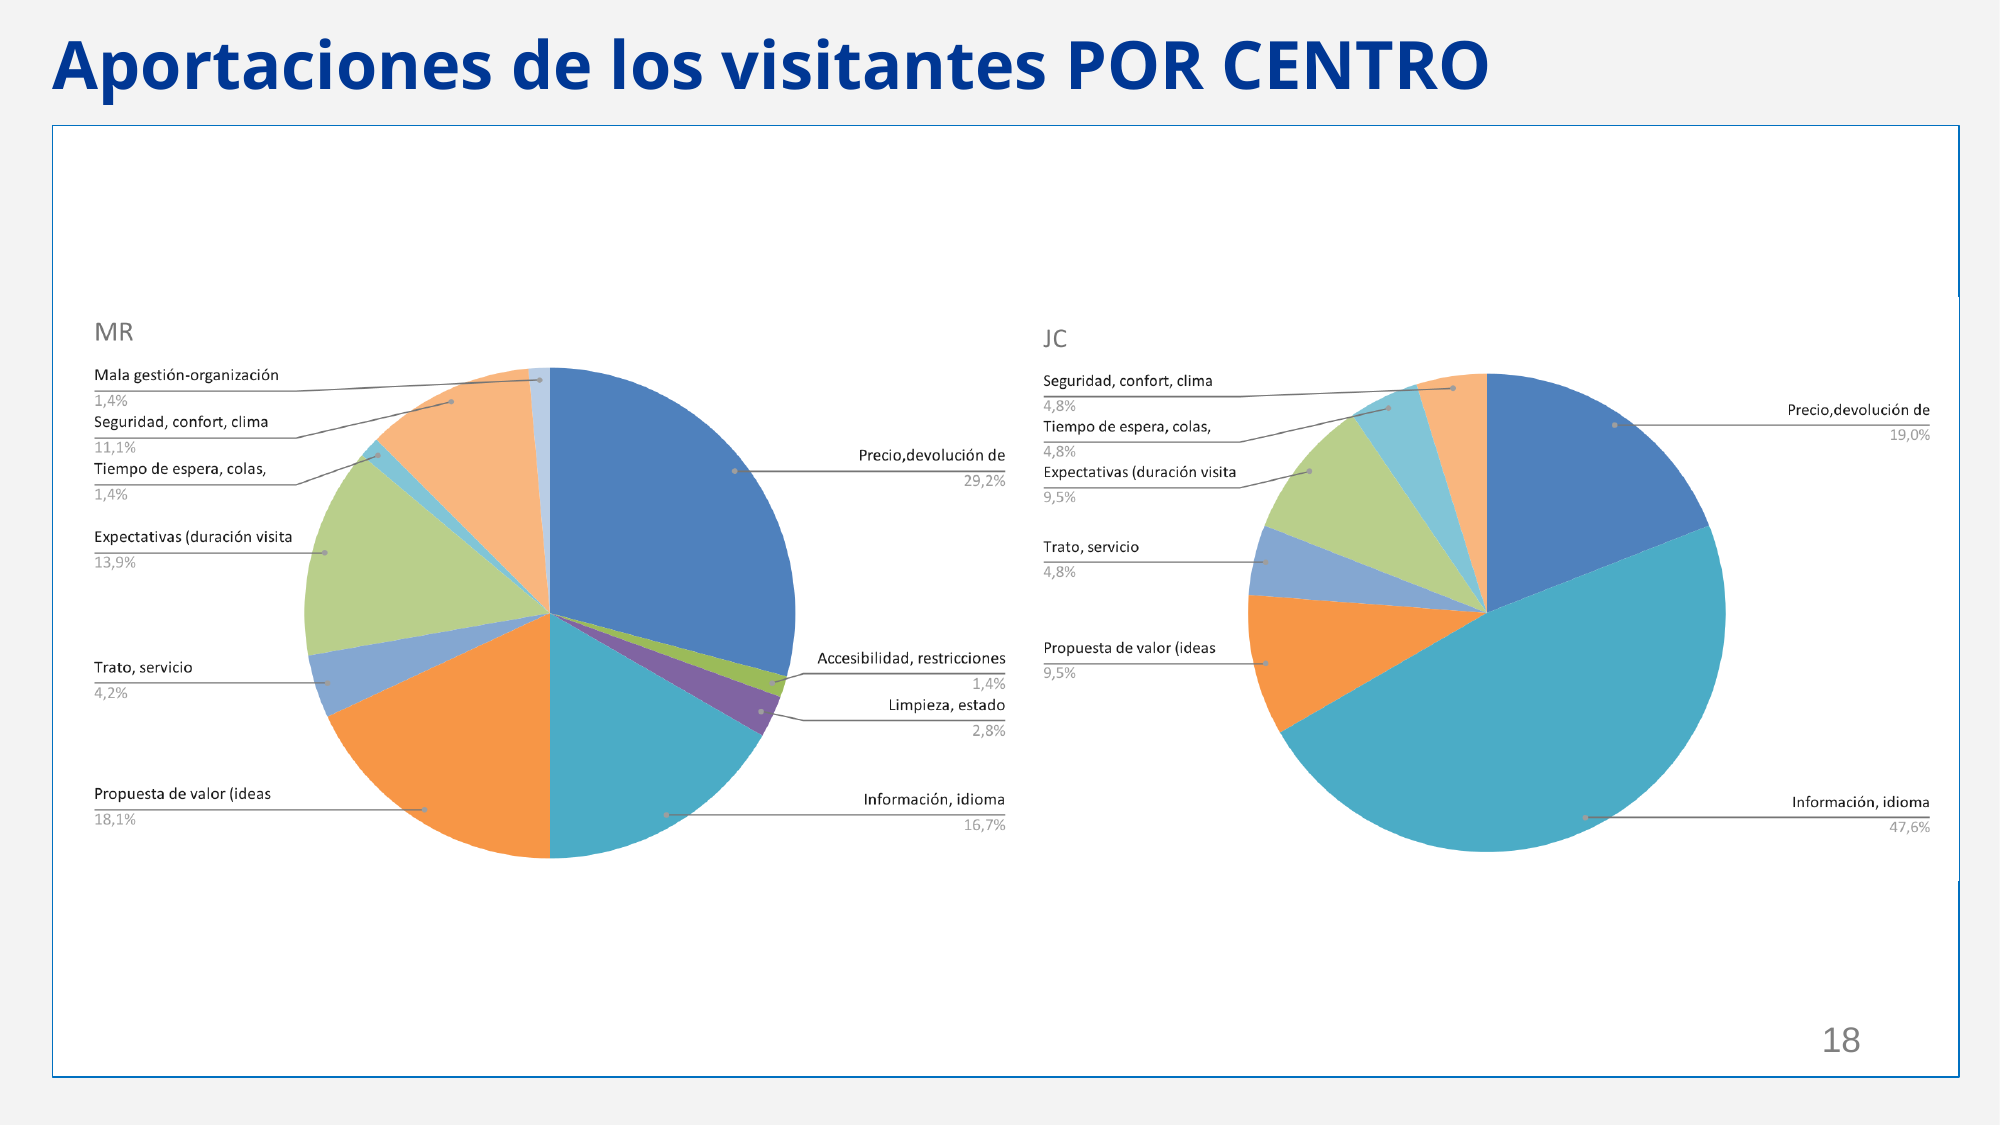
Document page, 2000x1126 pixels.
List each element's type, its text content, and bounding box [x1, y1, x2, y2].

text_box Aportaciones de los visitantes POR CENTRO [52, 0, 1945, 125]
text_box [52, 125, 1959, 1078]
picture [64, 289, 1959, 889]
slide_number <number> [1412, 1008, 1880, 1069]
